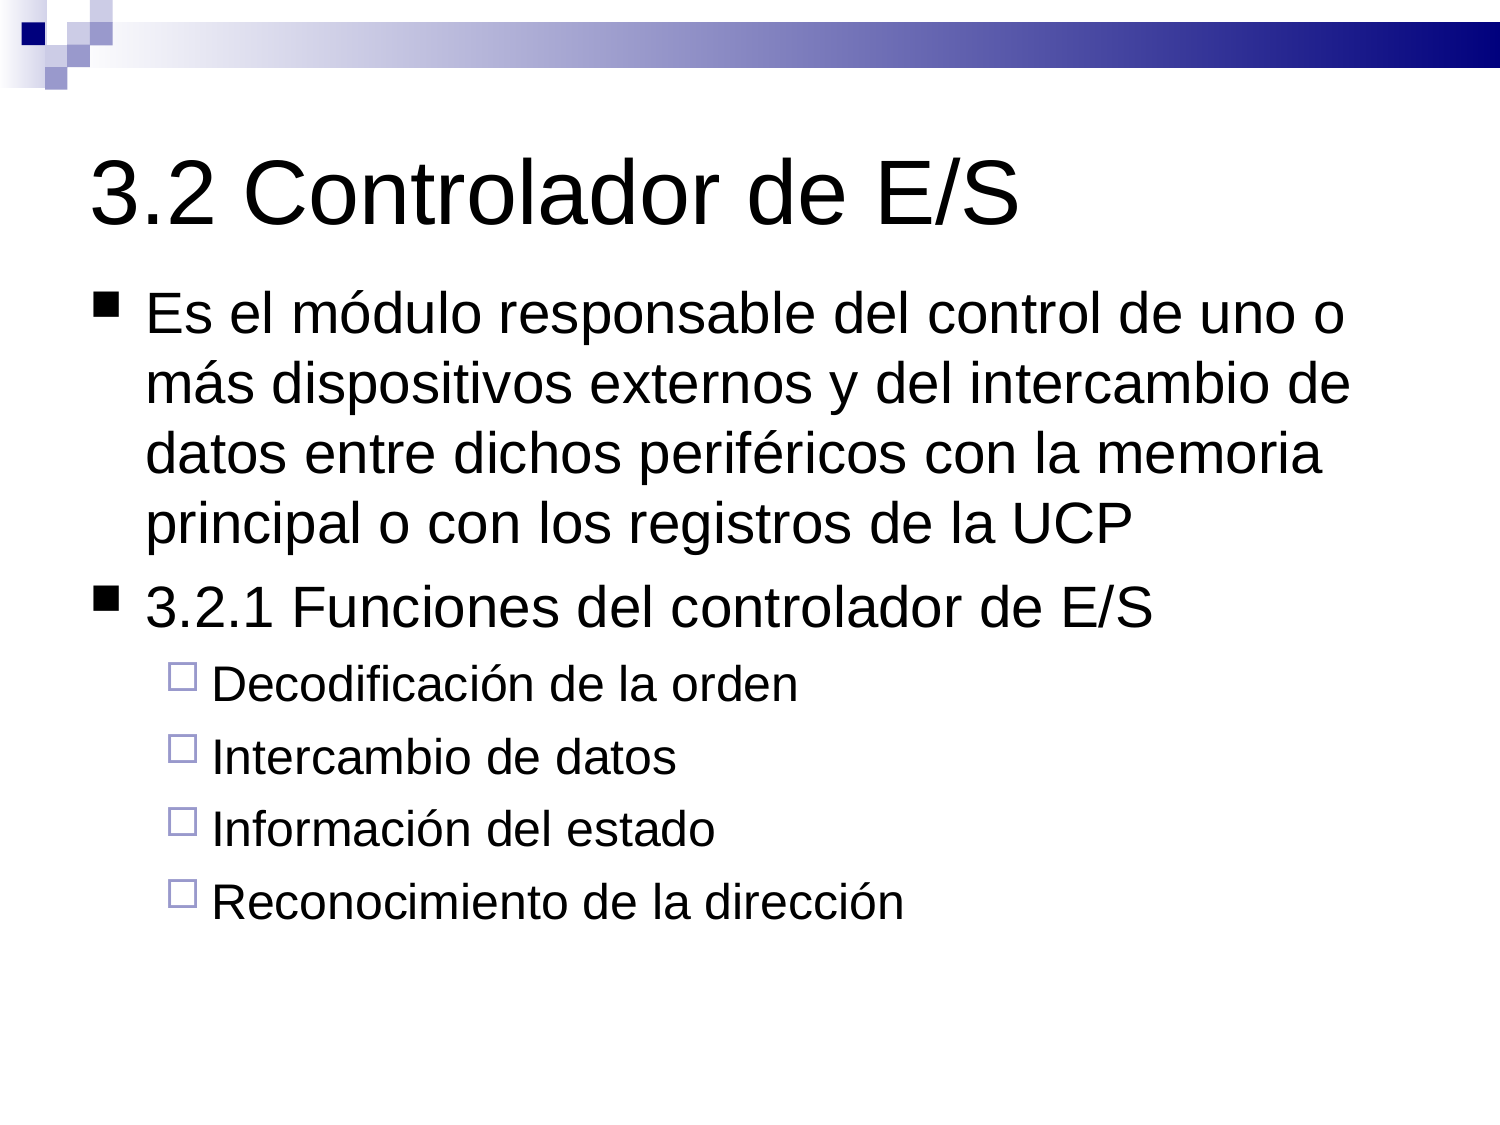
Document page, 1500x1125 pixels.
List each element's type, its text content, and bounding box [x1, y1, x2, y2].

title 3.2 Controlador de E/S [75, 75, 1426, 267]
list Es el módulo responsable del control de uno o más dispositivos externos y del intercambio de datos entre dichos periféricos con la memoria principal o con los registros de la UCP 3.2.1 Funciones del controlador de E/S Decodificación de la orden Intercambio de datos Información del estado Reconocimiento de la dirección [75, 267, 1426, 1035]
